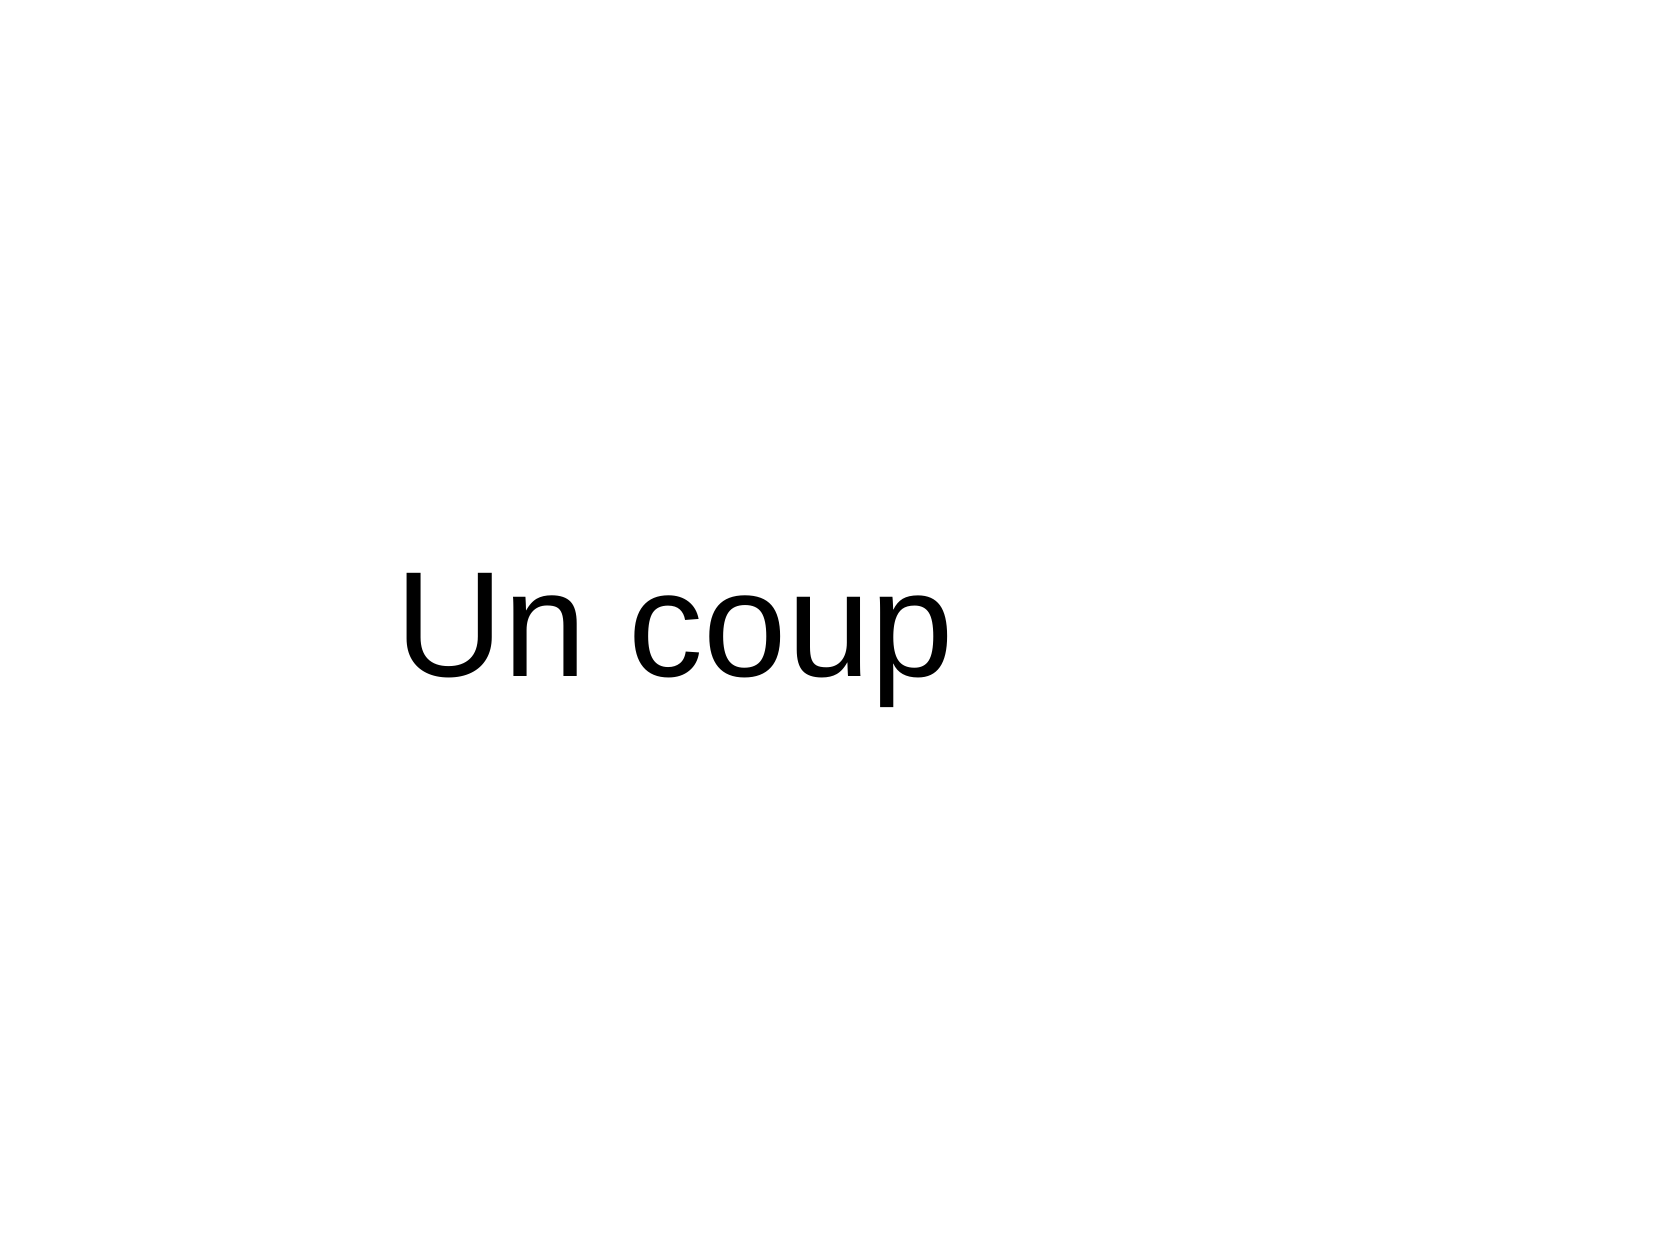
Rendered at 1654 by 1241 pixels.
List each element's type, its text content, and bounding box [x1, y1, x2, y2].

text_box Un coup [380, 533, 1279, 717]
